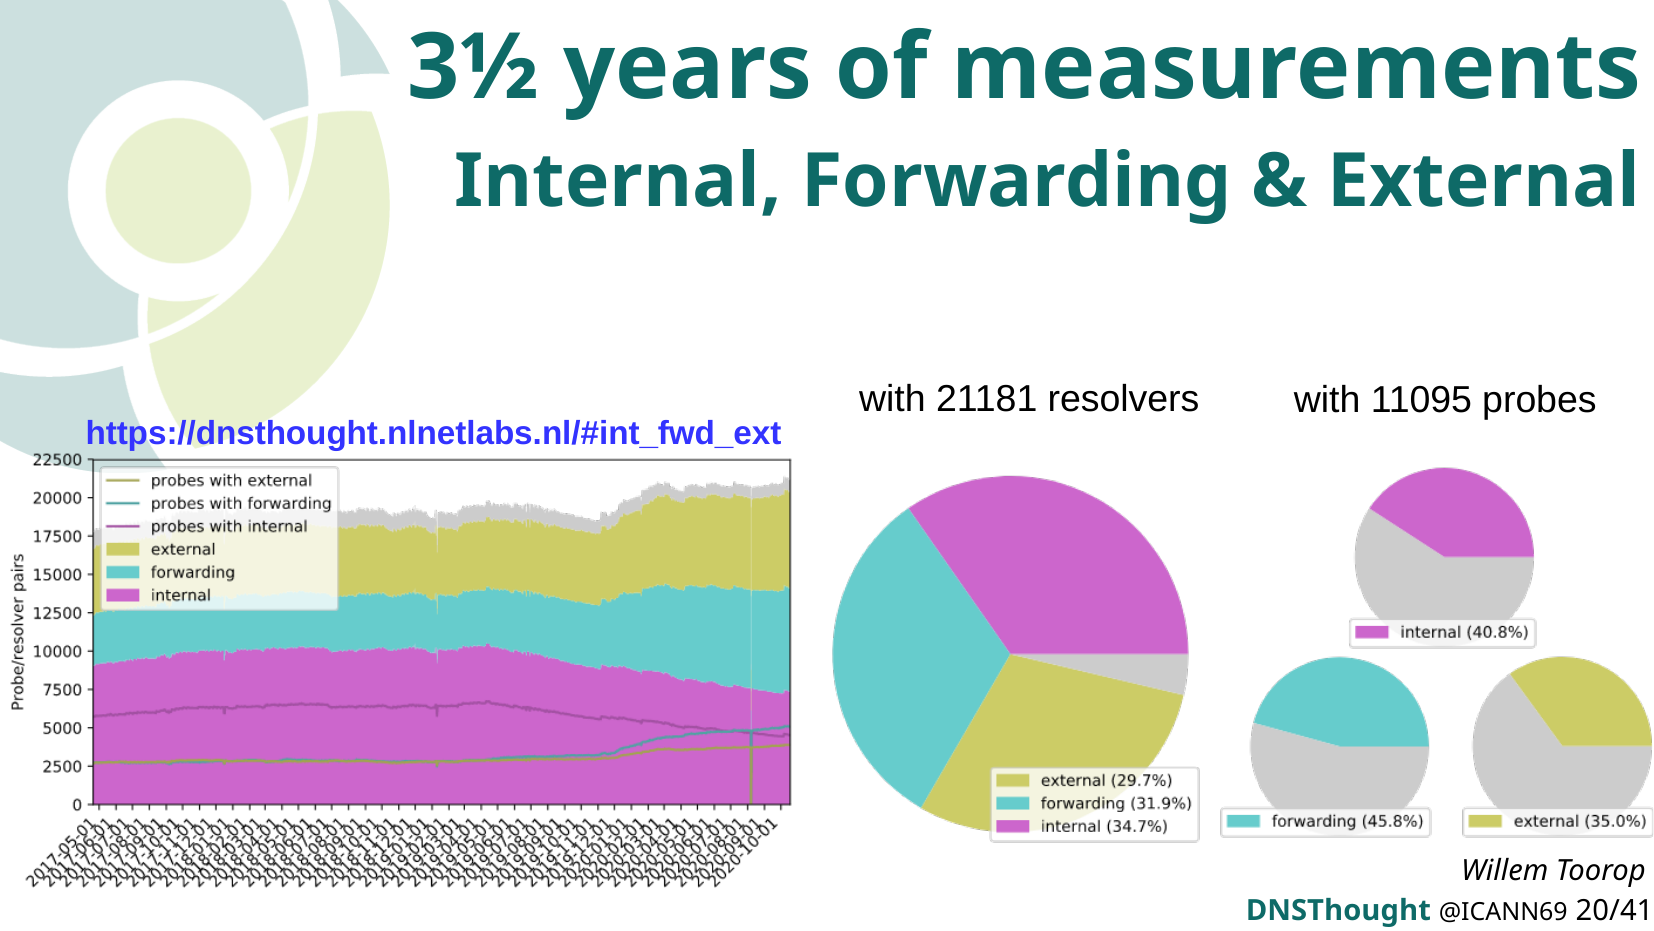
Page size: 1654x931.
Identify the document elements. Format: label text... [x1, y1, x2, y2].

picture [0, 442, 1654, 902]
text_box with 21181 resolvers [844, 370, 1306, 476]
text_box https://dnsthought.nlnetlabs.nl/#int_fwd_ext [70, 407, 1123, 442]
title 3½ years of measurements Internal, Forwarding & External [82, 8, 1642, 221]
text_box with 11095 probes [1279, 371, 1654, 477]
